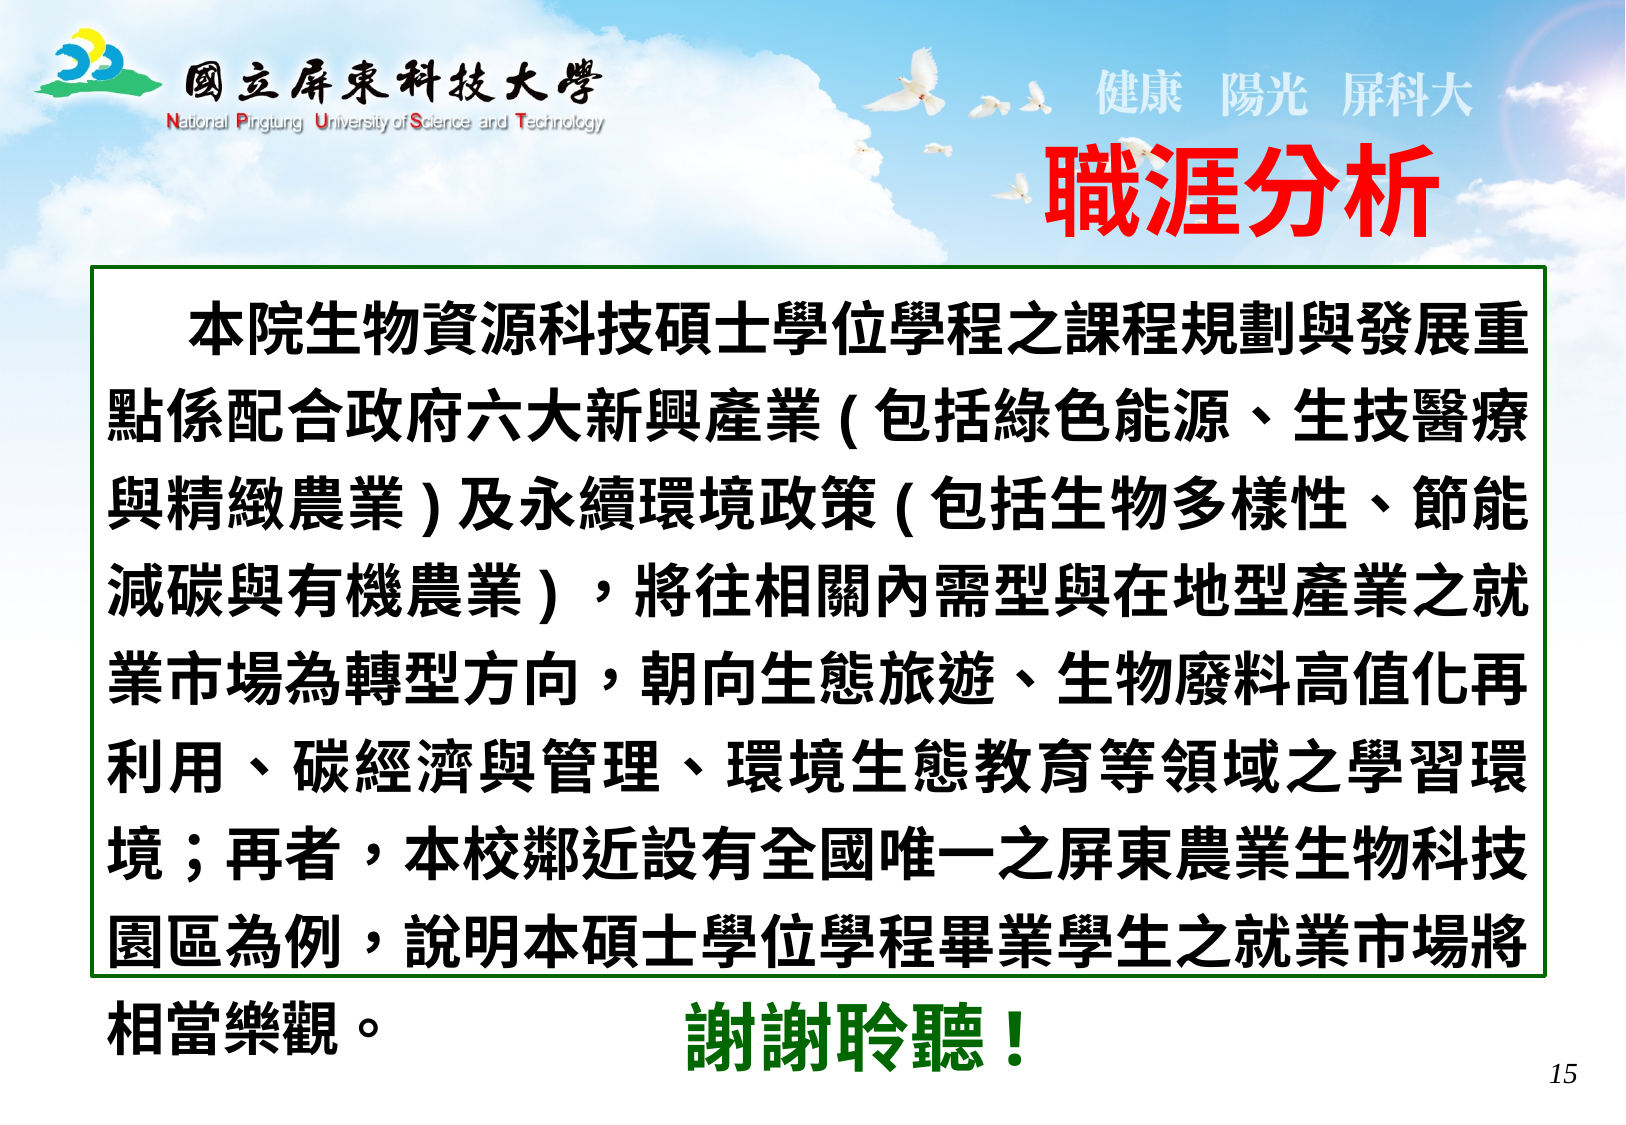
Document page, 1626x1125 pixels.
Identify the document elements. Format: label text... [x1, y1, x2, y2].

picture [0, 0, 1626, 1125]
title 職涯分析 [930, 149, 1554, 244]
text_box 本院生物資源科技碩士學位學程之課程規劃與發展重點係配合政府六大新興產業(包括綠色能源、生技醫療與精緻農業)及永續環境政策(包括生物多樣性、節能減碳與有機農業)，將往相關內需型與在地型產業之就業市場為轉型方向，朝向生態旅遊、生物廢料高值化再利用、碳經濟與管理、環境生態教育等領域之學習環境；再者，本校鄰近設有全國唯一之屏東農業生物科技園區為例，說明本碩士學位學程畢業學生之就業市場將相當樂觀。 [91, 267, 1545, 976]
text_box 謝謝聆聽! [635, 1000, 1073, 1087]
slide_number <編號> [1214, 1046, 1594, 1125]
